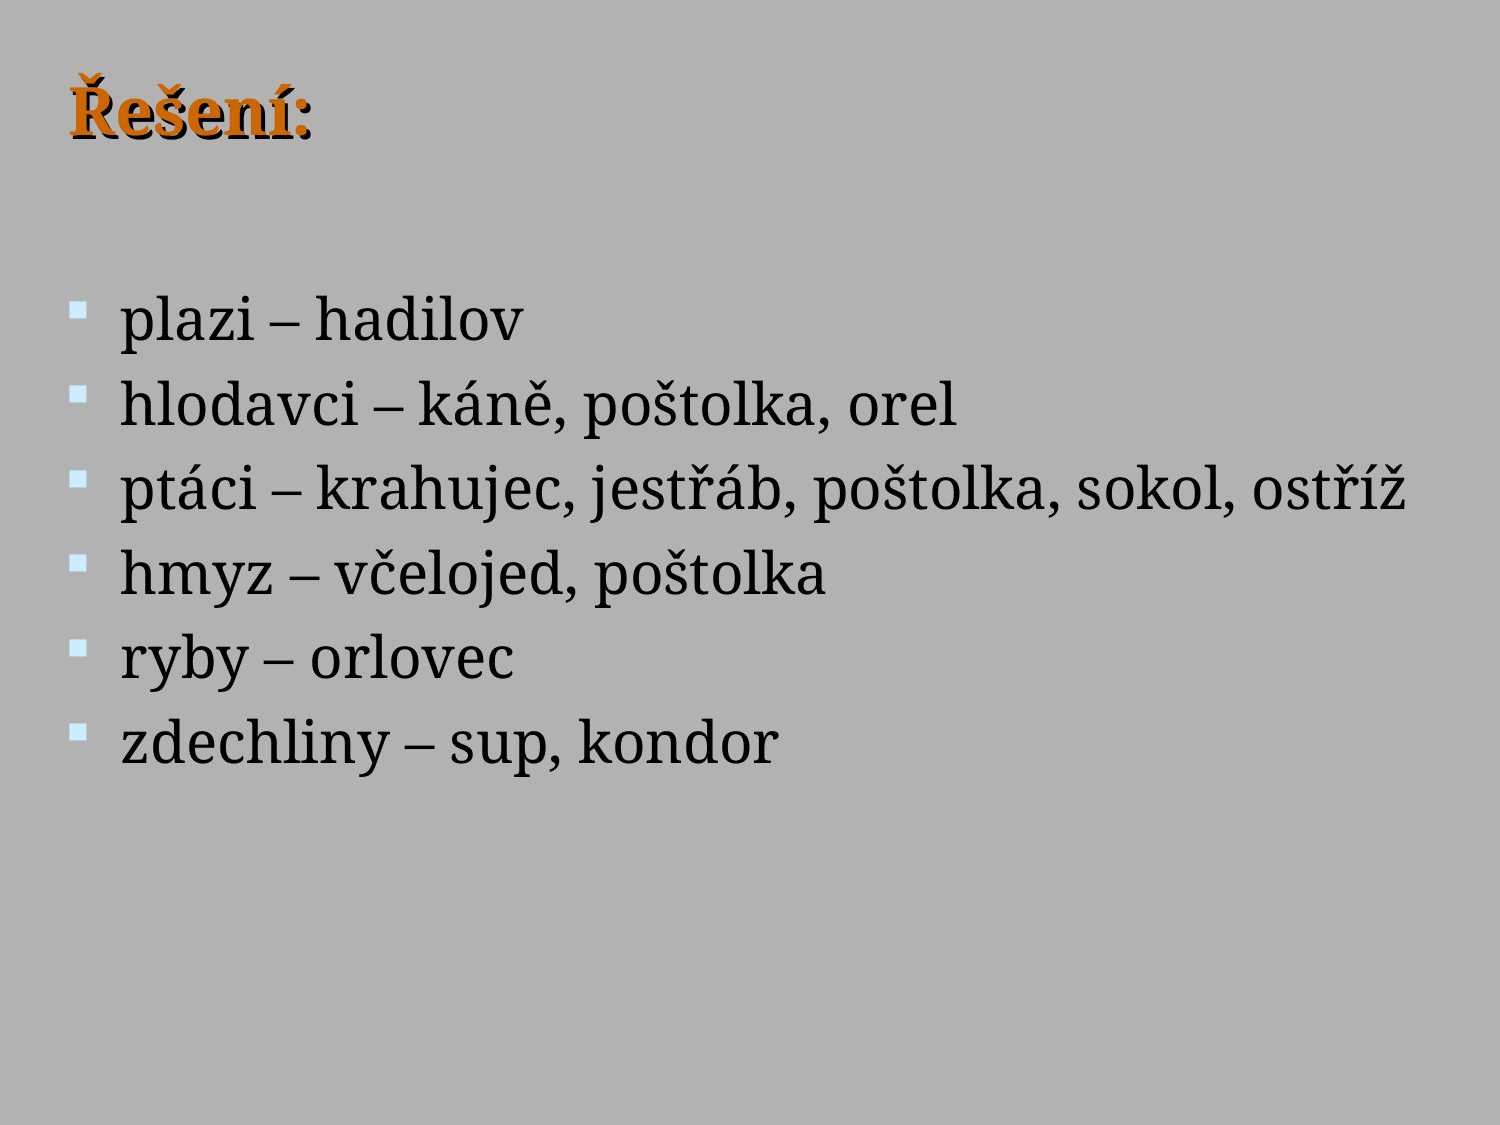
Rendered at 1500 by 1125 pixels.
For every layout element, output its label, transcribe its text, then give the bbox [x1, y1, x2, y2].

title Řešení: [53, 0, 1450, 218]
list plazi – hadilov hlodavci – káně, poštolka, orel ptáci – krahujec, jestřáb, poštolka, sokol, ostříž hmyz – včelojed, poštolka ryby – orlovec zdechliny – sup, kondor [49, 274, 1451, 1001]
